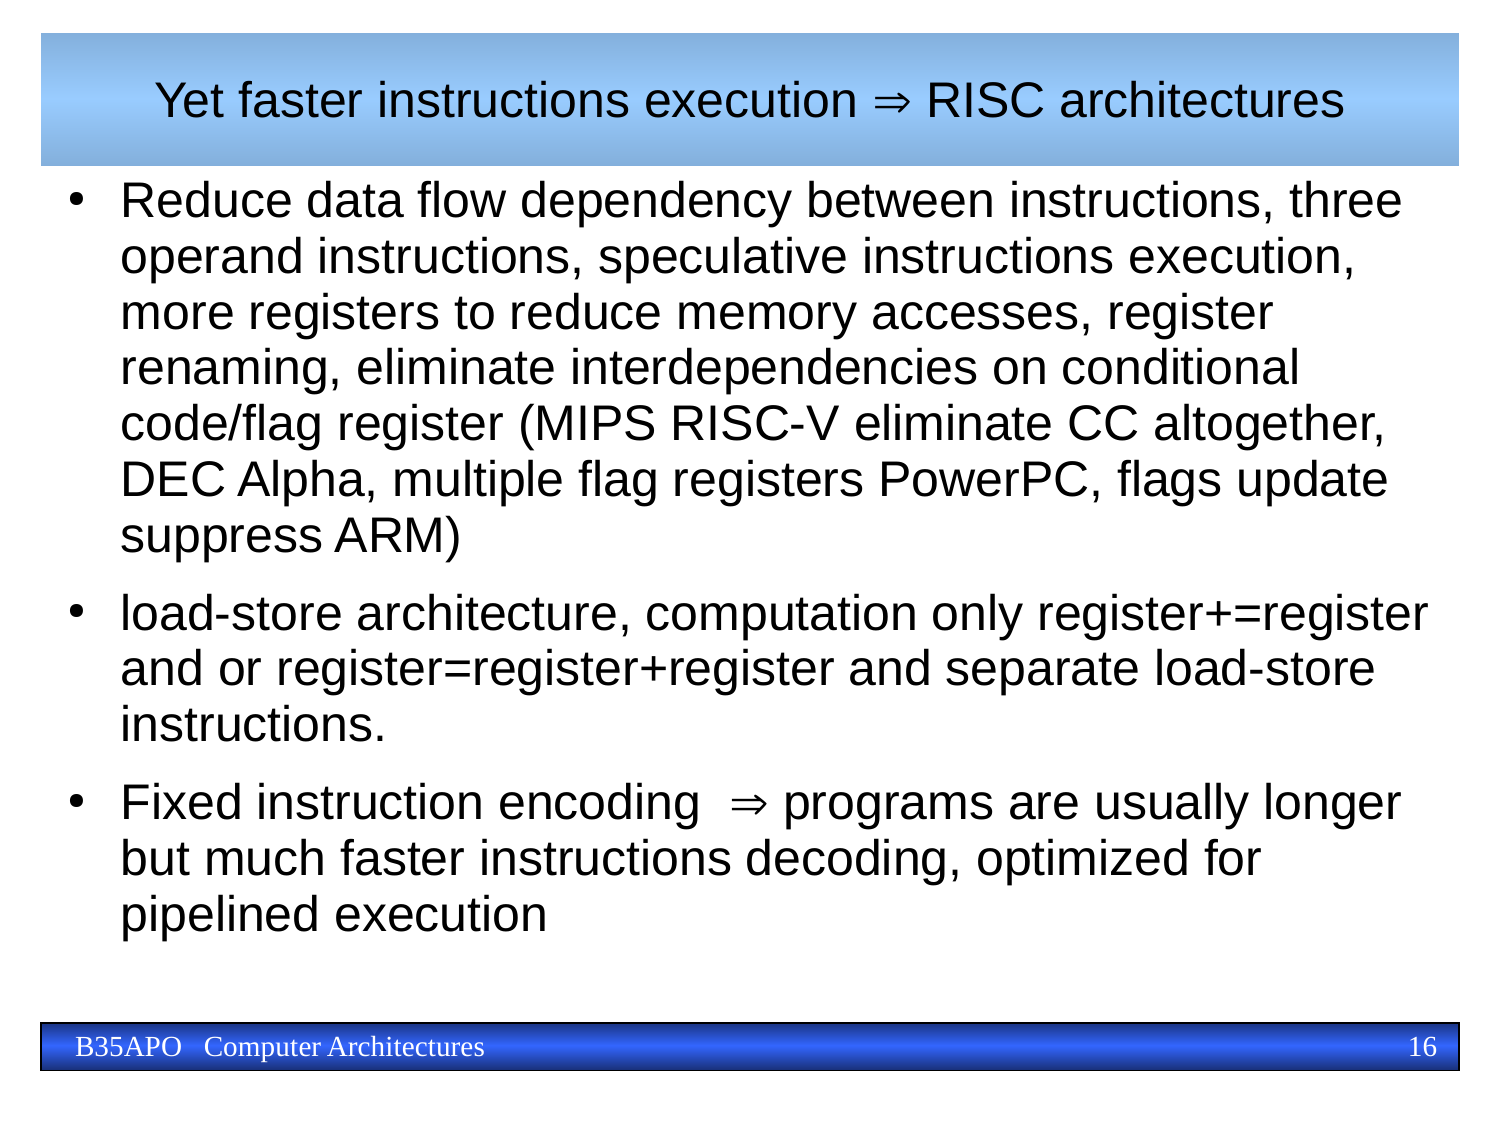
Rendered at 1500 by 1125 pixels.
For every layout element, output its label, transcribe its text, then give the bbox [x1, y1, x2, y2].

list Reduce data flow dependency between instructions, three operand instructions, speculative instructions execution, more registers to reduce memory accesses, register renaming, eliminate interdependencies on conditional code/flag register (MIPS RISC-V eliminate CC altogether, DEC Alpha, multiple flag registers PowerPC, flags update suppress ARM) load-store architecture, computation only register+=register and or register=register+register and separate load-store instructions. Fixed instruction encoding ⇒ programs are usually longer but much faster instructions decoding, optimized for pipelined execution [49, 172, 1450, 1013]
title Yet faster instructions execution ⇒ RISC architectures [41, 33, 1459, 166]
